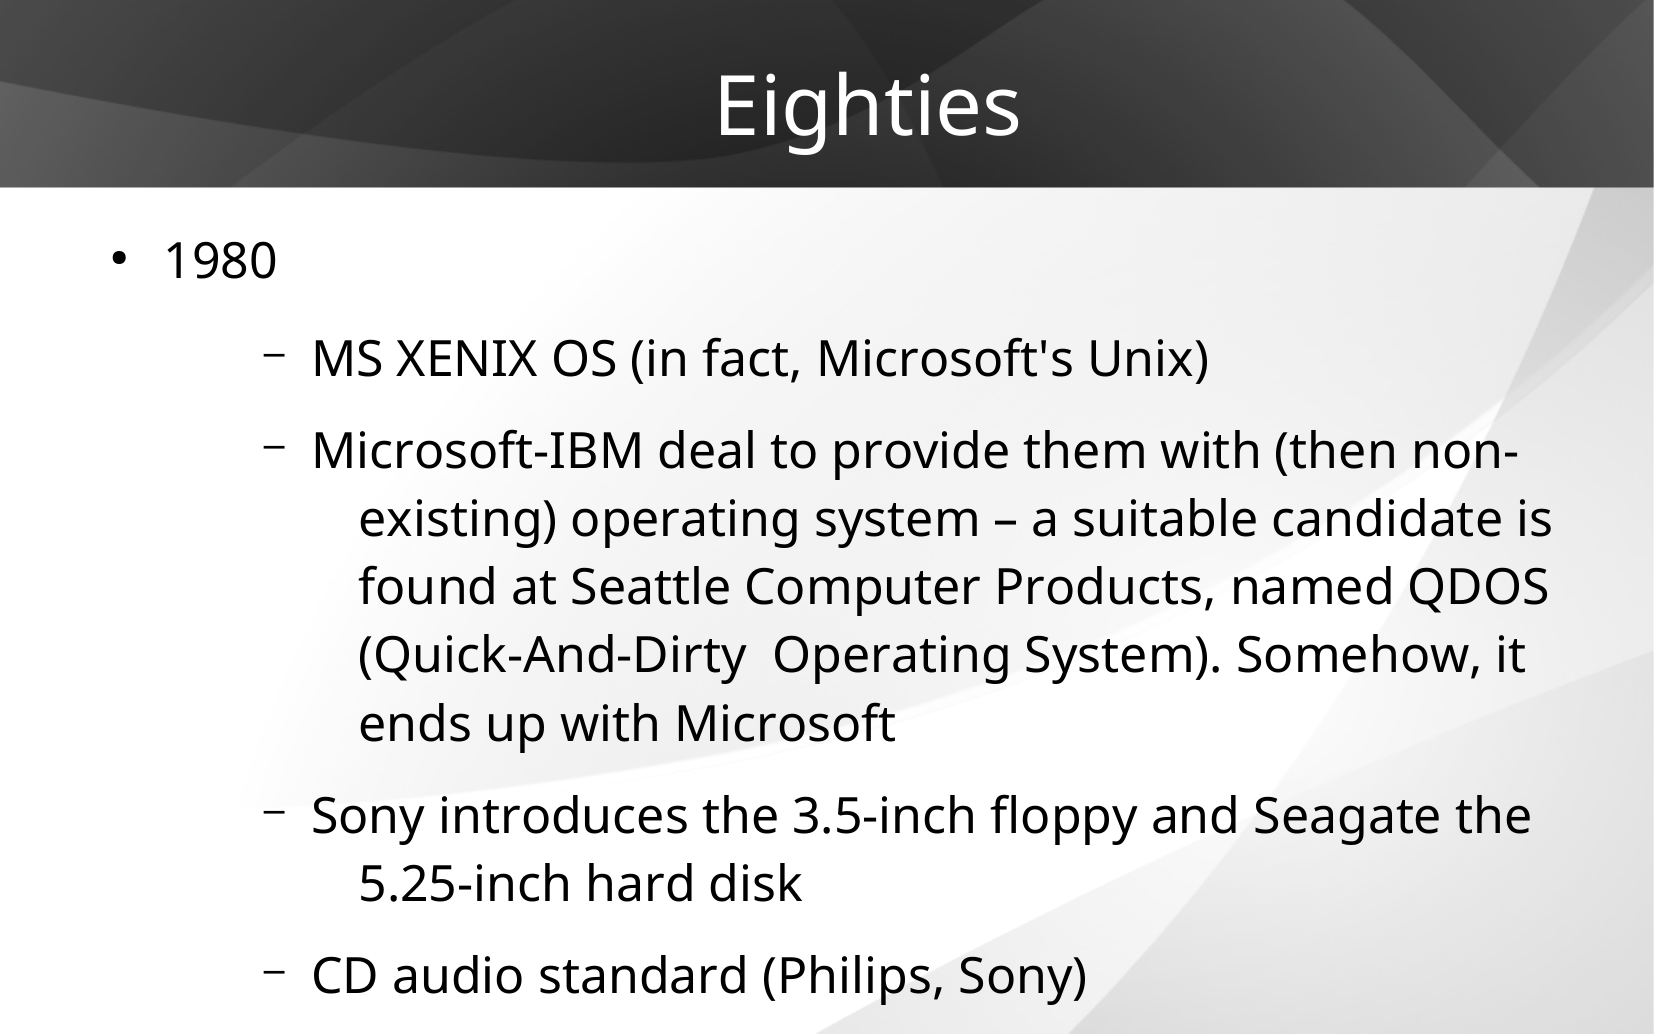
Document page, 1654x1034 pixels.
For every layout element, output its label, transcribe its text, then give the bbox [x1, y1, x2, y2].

picture [0, 0, 1654, 1034]
list 1980 MS XENIX OS (in fact, Microsoft's Unix) Microsoft-IBM deal to provide them with (then non-existing) operating system – a suitable candidate is found at Seattle Computer Products, named QDOS (Quick-And-Dirty Operating System). Somehow, it ends up with Microsoft Sony introduces the 3.5-inch floppy and Seagate the 5.25-inch hard disk CD audio standard (Philips, Sony) [75, 225, 1613, 1013]
title Eighties [124, 0, 1613, 208]
